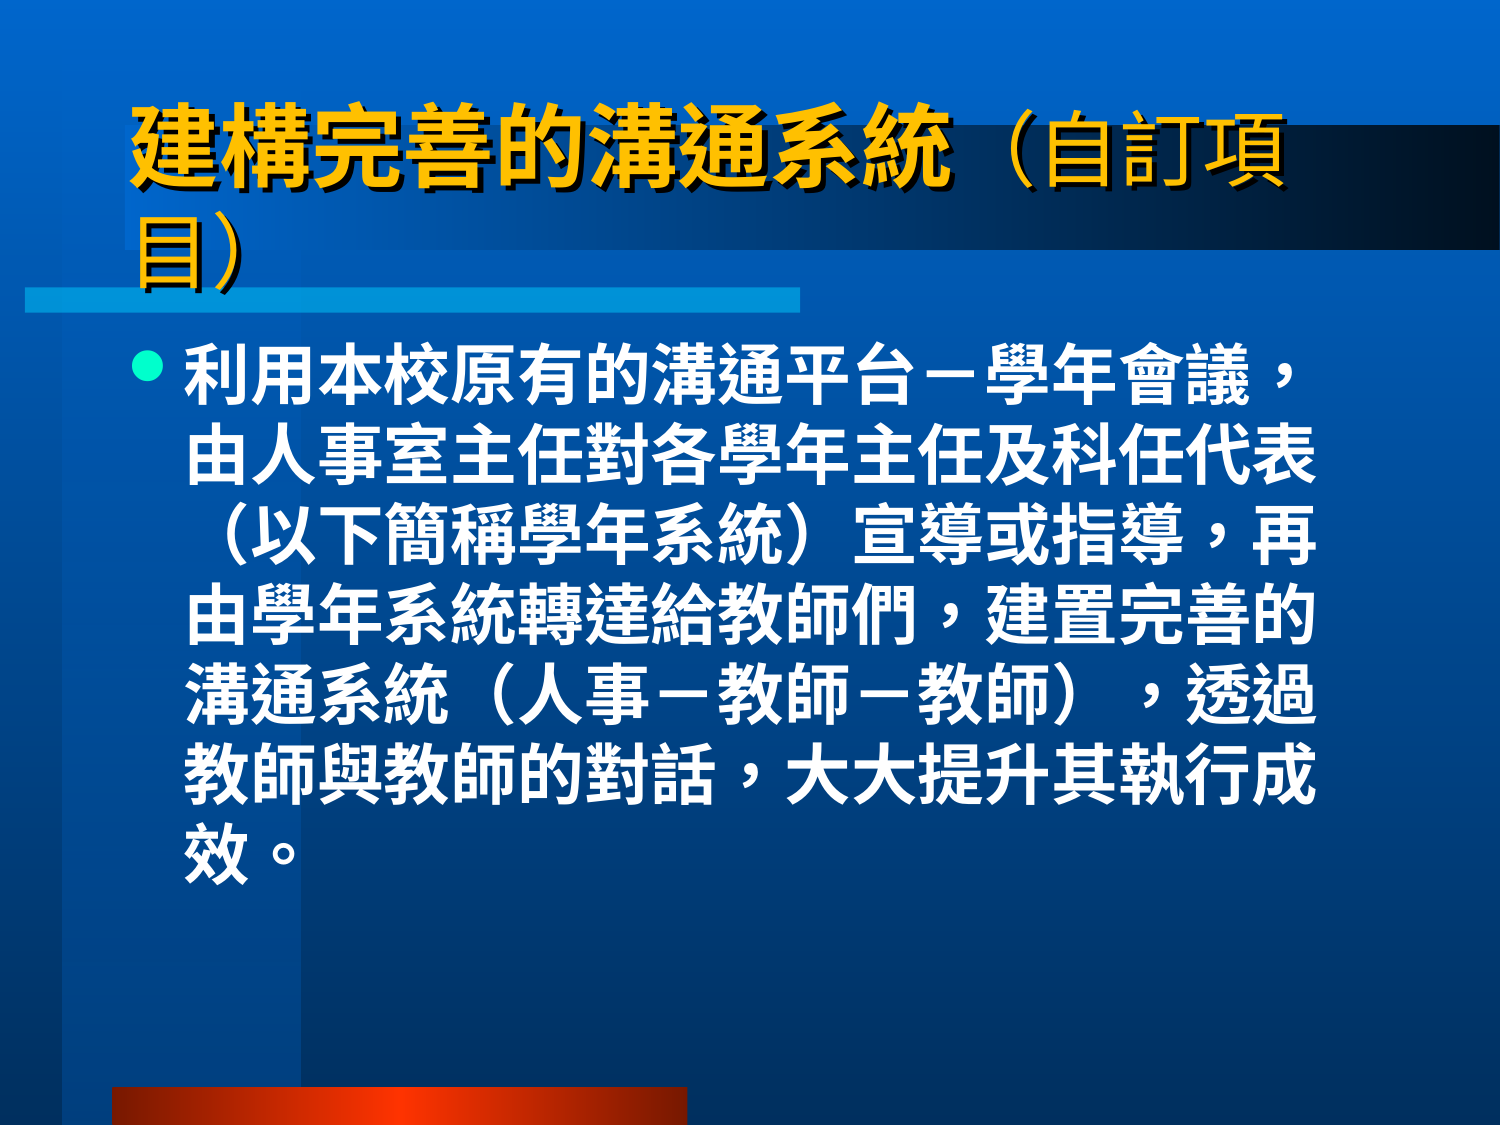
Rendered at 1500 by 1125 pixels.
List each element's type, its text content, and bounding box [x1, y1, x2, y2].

title 建構完善的溝通系統（自訂項目） [112, 99, 1388, 288]
list 利用本校原有的溝通平台－學年會議，由人事室主任對各學年主任及科任代表（以下簡稱學年系統）宣導或指導，再由學年系統轉達給教師們，建置完善的溝通系統（人事－教師－教師），透過教師與教師的對話，大大提升其執行成效。 [112, 324, 1388, 1000]
